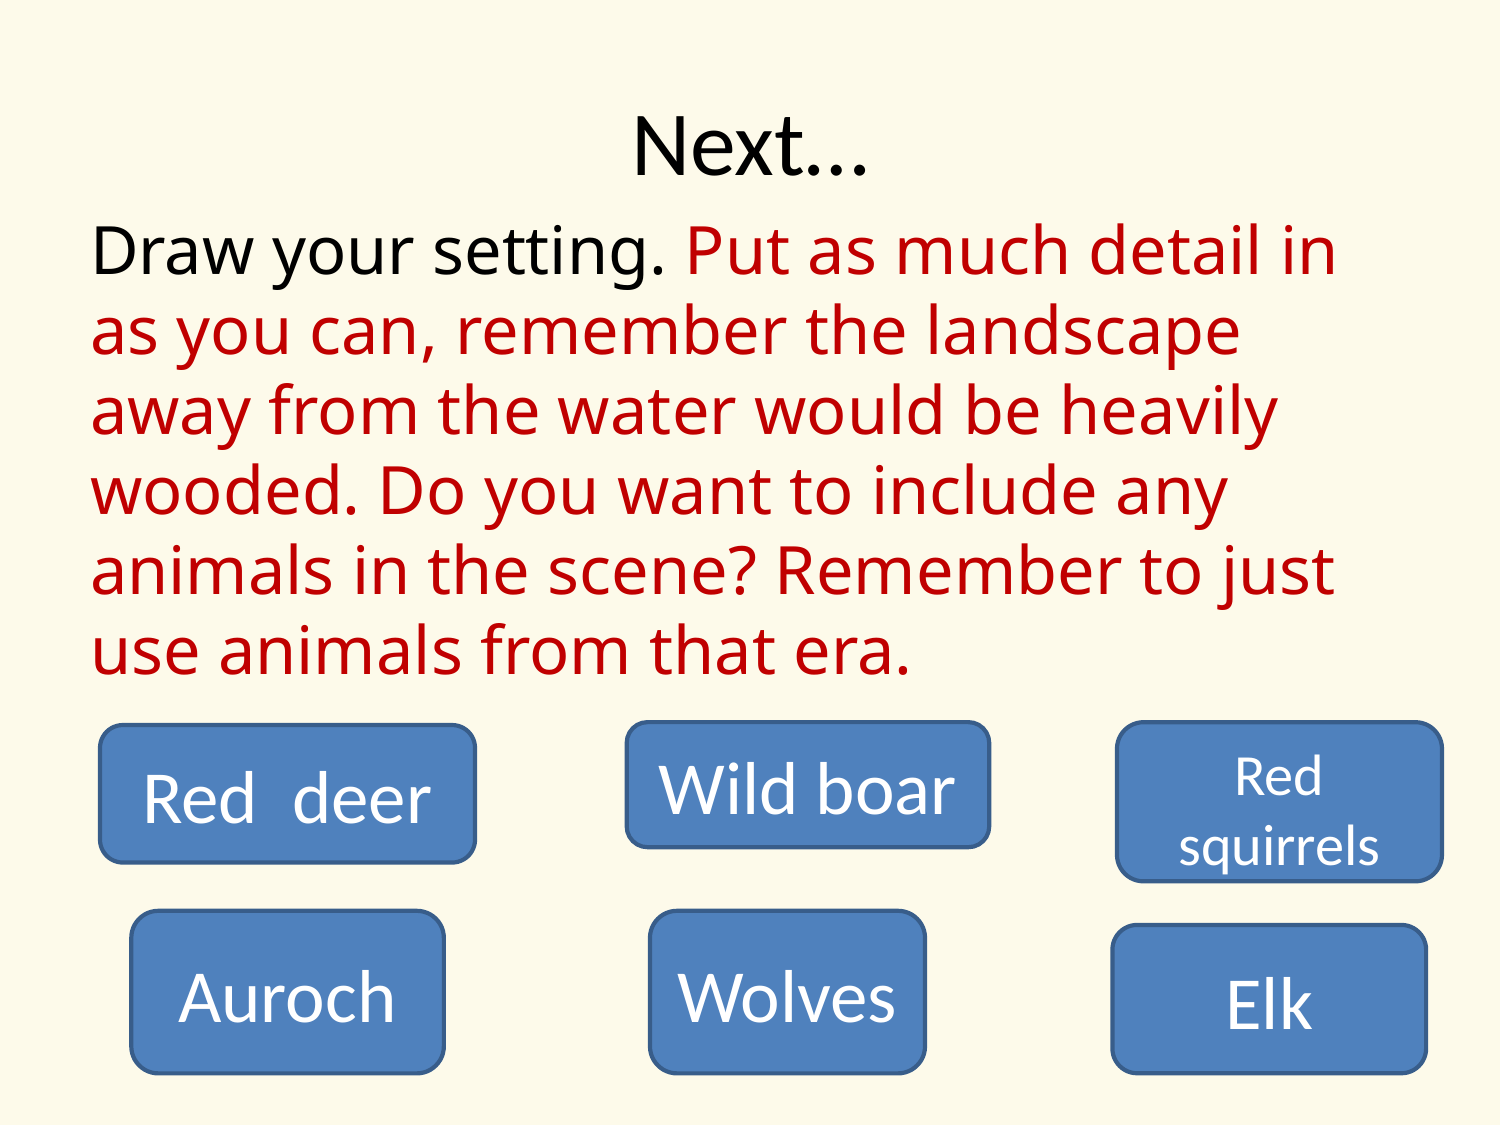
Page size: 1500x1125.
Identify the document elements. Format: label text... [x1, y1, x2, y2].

text_box Red deer [99, 725, 476, 863]
text_box Wild boar [626, 722, 990, 848]
text_box Auroch [131, 910, 444, 1074]
text_box Red squirrels [1116, 722, 1443, 882]
list Draw your setting. Put as much detail in as you can, remember the landscape away from the water would be heavily wooded. Do you want to include any animals in the scene? Remember to just use animals from that era. [75, 200, 1426, 1074]
title Next… [75, 45, 1426, 200]
text_box Elk [1112, 924, 1427, 1074]
text_box Wolves [649, 910, 926, 1074]
